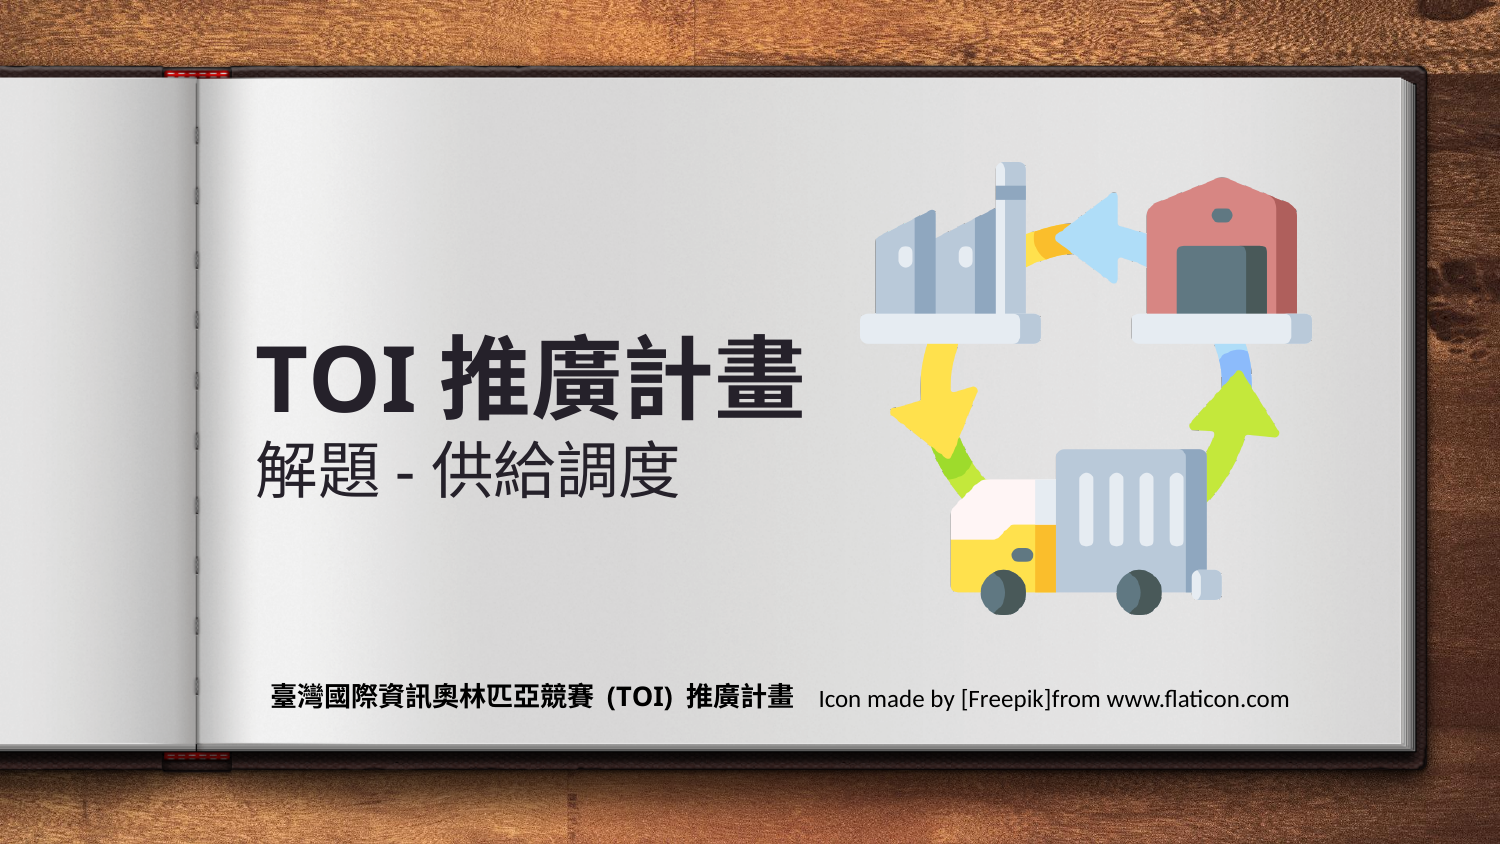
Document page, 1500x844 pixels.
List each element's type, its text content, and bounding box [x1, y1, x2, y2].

text_box Icon made by [Freepik]from www.flaticon.com [804, 675, 1385, 720]
title TOI推廣計畫 解題-供給調度 [240, 262, 860, 565]
picture [860, 162, 1312, 615]
